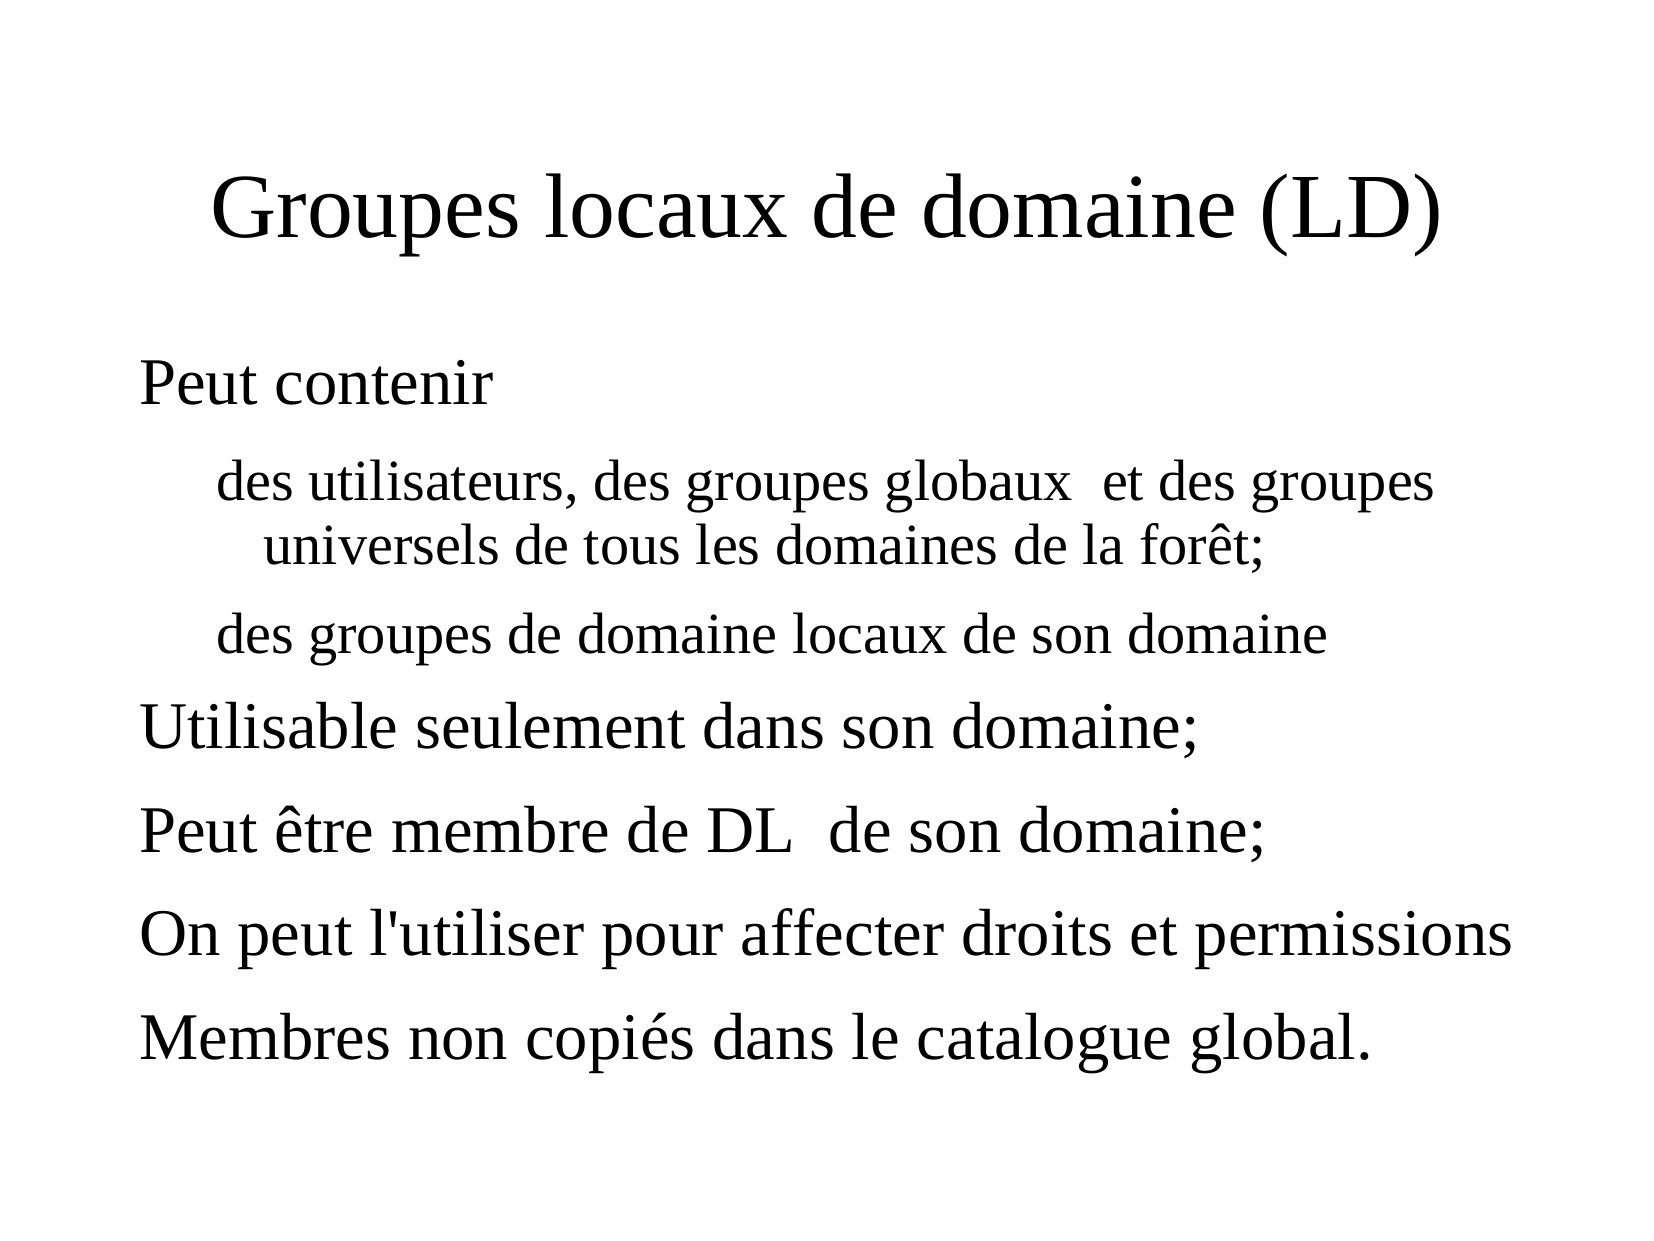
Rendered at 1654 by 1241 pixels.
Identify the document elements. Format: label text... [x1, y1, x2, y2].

title Groupes locaux de domaine (LD) [121, 102, 1534, 311]
list Peut contenir des utilisateurs, des groupes globaux et des groupes universels de tous les domaines de la forêt; des groupes de domaine locaux de son domaine Utilisable seulement dans son domaine; Peut être membre de DL de son domaine; On peut l'utiliser pour affecter droits et permissions Membres non copiés dans le catalogue global. [121, 344, 1534, 1167]
